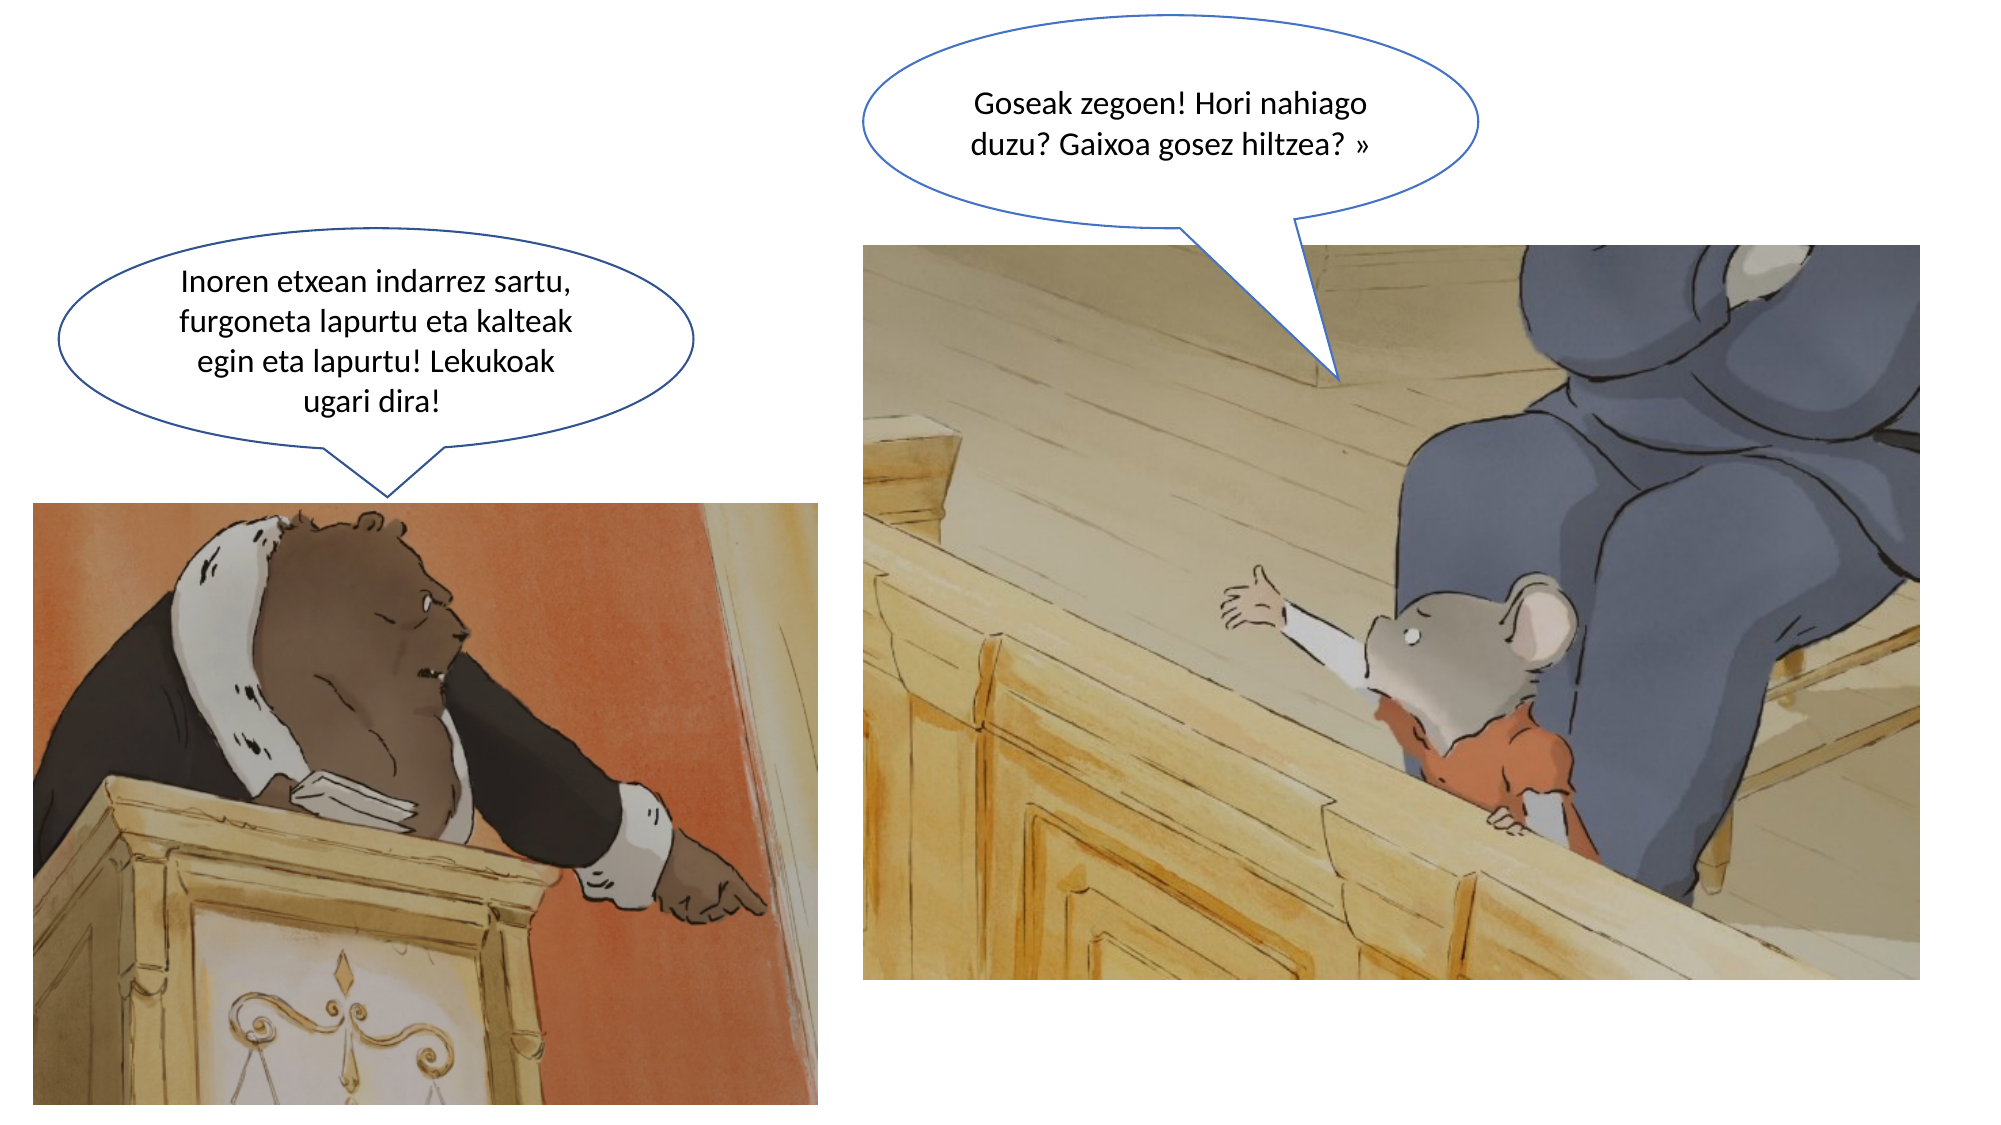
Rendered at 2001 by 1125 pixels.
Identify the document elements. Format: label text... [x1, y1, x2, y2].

text_box Goseak zegoen! Hori nahiago duzu? Gaixoa gosez hiltzea? » [863, 15, 1479, 380]
picture [33, 503, 818, 1105]
picture [863, 245, 1920, 980]
text_box Inoren etxean indarrez sartu, furgoneta lapurtu eta kalteak egin eta lapurtu! Lekukoak ugari dira! [58, 228, 694, 498]
